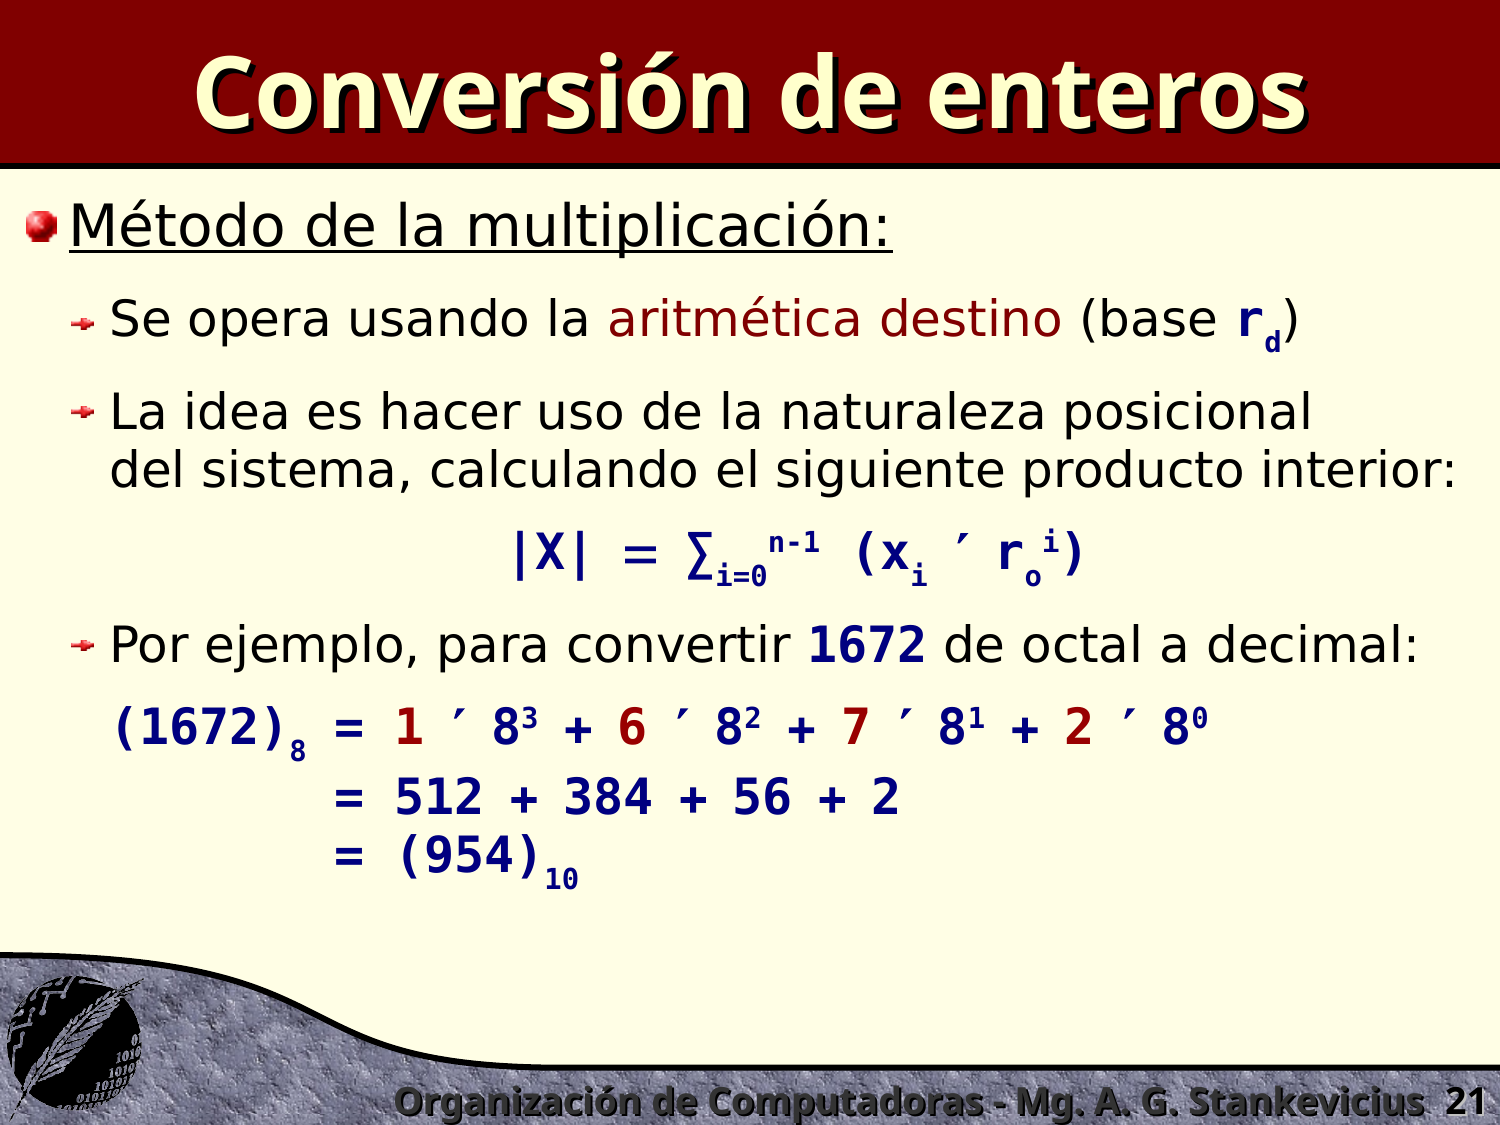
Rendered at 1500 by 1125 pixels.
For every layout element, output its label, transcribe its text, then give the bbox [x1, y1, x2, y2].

title Conversión de enteros [15, 5, 1485, 160]
list Método de la multiplicación: Se opera usando la aritmética destino (base rd) La idea es hacer uso de la naturaleza posicional del sistema, calculando el siguiente producto interior: |X| = ∑i=0n-1 (xi ´ roi) Por ejemplo, para convertir 1672 de octal a decimal: (1672)8 = 1 ´ 83 + 6 ´ 82 + 7 ´ 81 + 2 ´ 80 = 512 + 384 + 56 + 2 = (954)10 [11, 192, 1486, 935]
picture [0, 959, 1500, 1125]
picture [1058, 1100, 1065, 1110]
picture [448, 1100, 455, 1110]
picture [802, 1100, 806, 1110]
